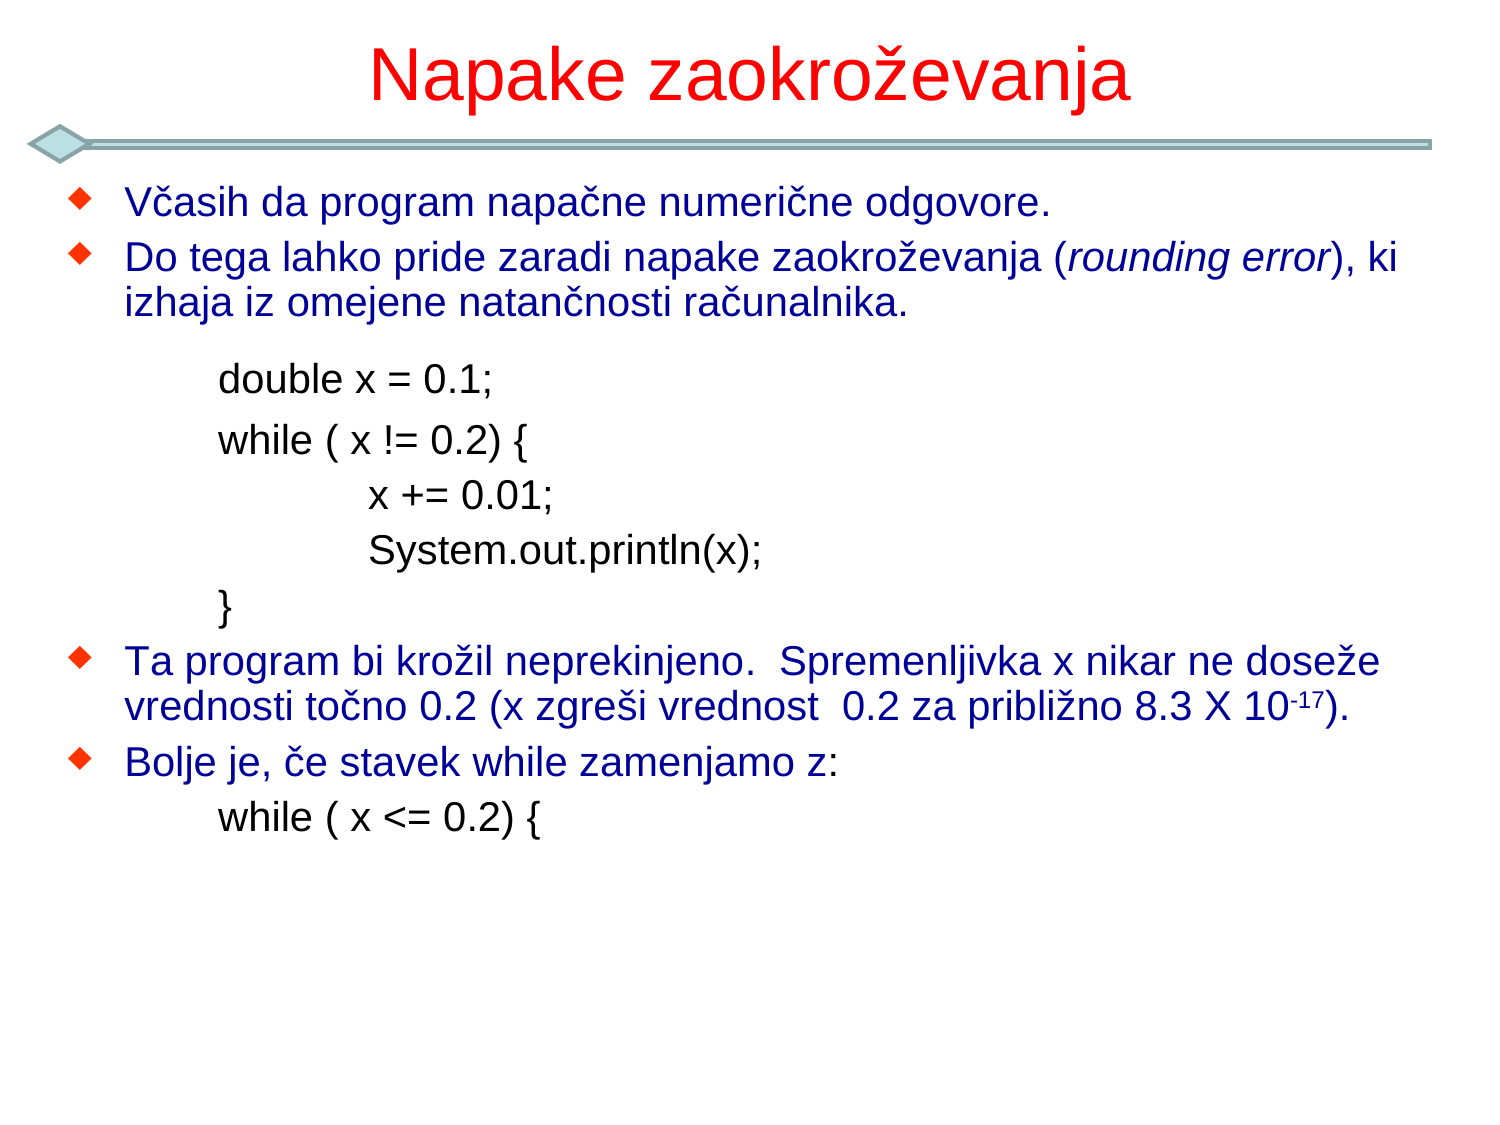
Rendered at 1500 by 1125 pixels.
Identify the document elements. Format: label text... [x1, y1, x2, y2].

title Napake zaokroževanja [75, 0, 1426, 141]
text_box Včasih da program napačne numerične odgovore. Do tega lahko pride zaradi napake zaokroževanja (rounding error), ki izhaja iz omejene natančnosti računalnika. double x = 0.1; while ( x != 0.2) { x += 0.01; System.out.println(x); } Ta program bi krožil neprekinjeno. Spremenljivka x nikar ne doseže vrednosti točno 0.2 (x zgreši vrednost 0.2 za približno 8.3 X 10-17). Bolje je, če stavek while zamenjamo z: while ( x <= 0.2) { [53, 172, 1448, 948]
